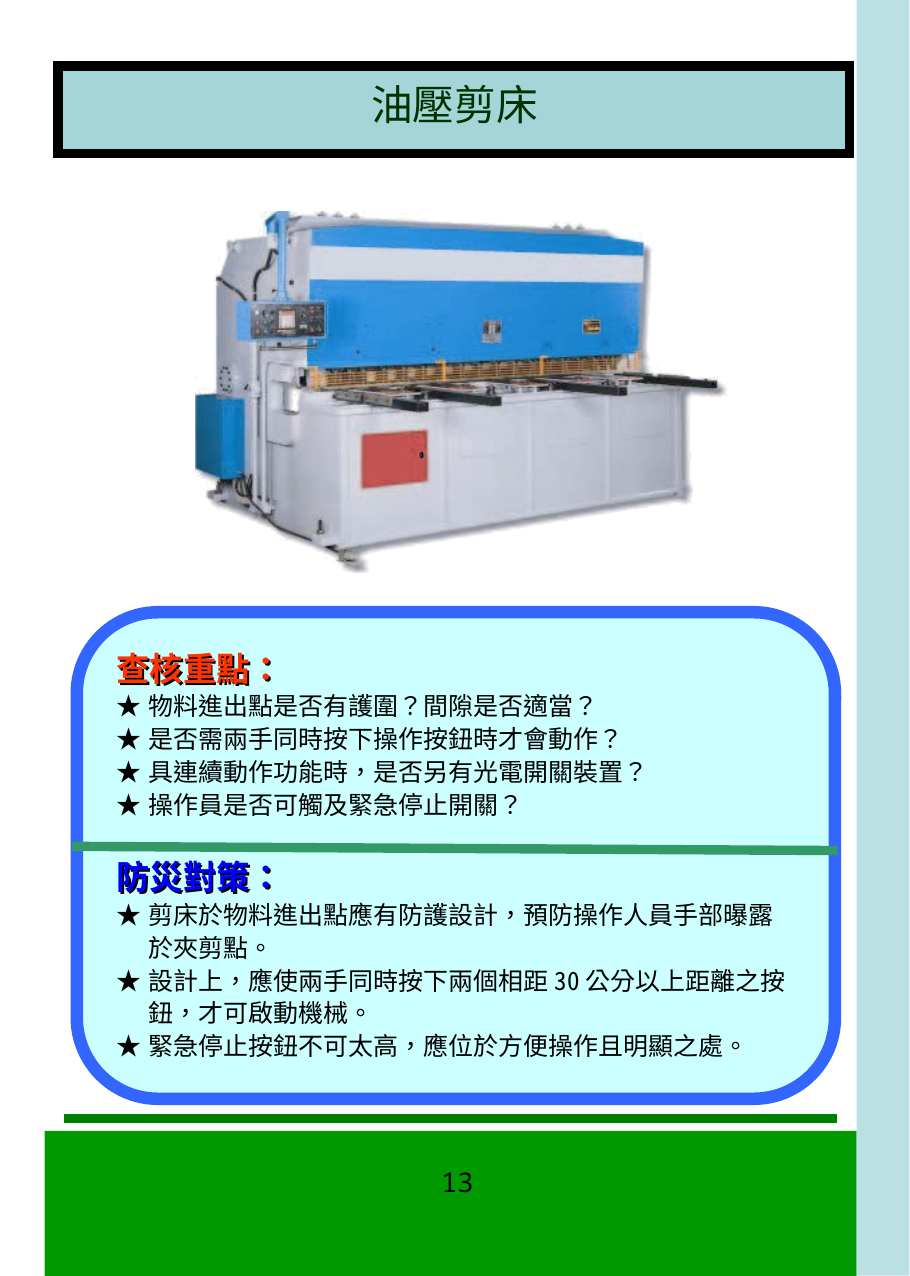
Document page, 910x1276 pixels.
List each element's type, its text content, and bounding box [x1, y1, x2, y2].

text_box 查核重點： ★ 物料進出點是否有護圍？間隙是否適當？ ★ 是否需兩手同時按下操作按鈕時才會動作？ ★ 具連續動作功能時，是否另有光電開關裝置？ ★ 操作員是否可觸及緊急停止開關？ 防災對策： ★ 剪床於物料進出點應有防護設計，預防操作人員手部曝露於夾剪點。 ★ 設計上，應使兩手同時按下兩個相距30公分以上距離之按鈕，才可啟動機械。 ★ 緊急停止按鈕不可太高，應位於方便操作且明顯之處。 [76, 612, 835, 845]
picture [195, 211, 729, 577]
text_box [856, 0, 910, 1276]
text_box 13 [422, 1157, 493, 1207]
text_box 查核重點： ★ 物料進出點是否有護圍？間隙是否適當？ ★ 是否需兩手同時按下操作按鈕時才會動作？ ★ 具連續動作功能時，是否另有光電開關裝置？ ★ 操作員是否可觸及緊急停止開關？ 防災對策： ★ 剪床於物料進出點應有防護設計，預防操作人員手部曝露於夾剪點。 ★ 設計上，應使兩手同時按下兩個相距30公分以上距離之按鈕，才可啟動機械。 ★ 緊急停止按鈕不可太高，應位於方便操作且明顯之處。 [76, 852, 835, 1099]
text_box 油壓剪床 [328, 70, 581, 138]
